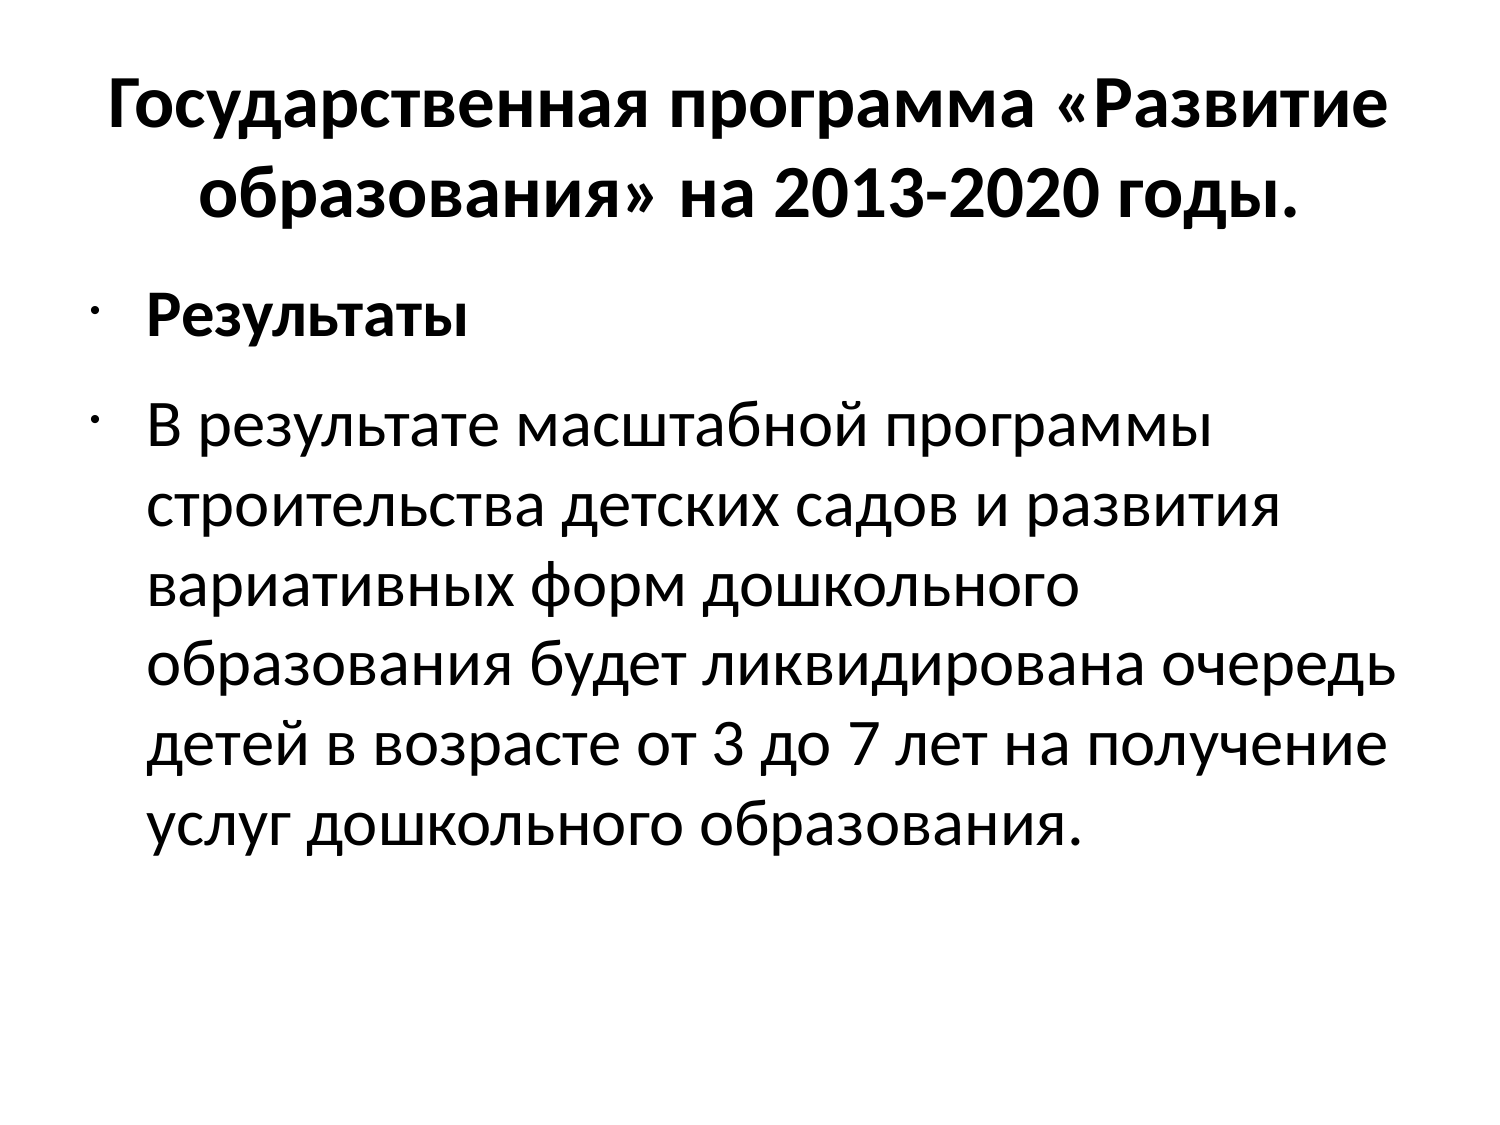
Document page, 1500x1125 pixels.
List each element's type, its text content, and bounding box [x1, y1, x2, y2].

title Государственная программа «Развитие образования» на 2013-2020 годы. [75, 45, 1425, 233]
list Результаты В результате масштабной программы строительства детских садов и развития вариативных форм дошкольного образования будет ликвидирована очередь детей в возрасте от 3 до 7 лет на получение услуг дошкольного образования. [75, 262, 1425, 1005]
